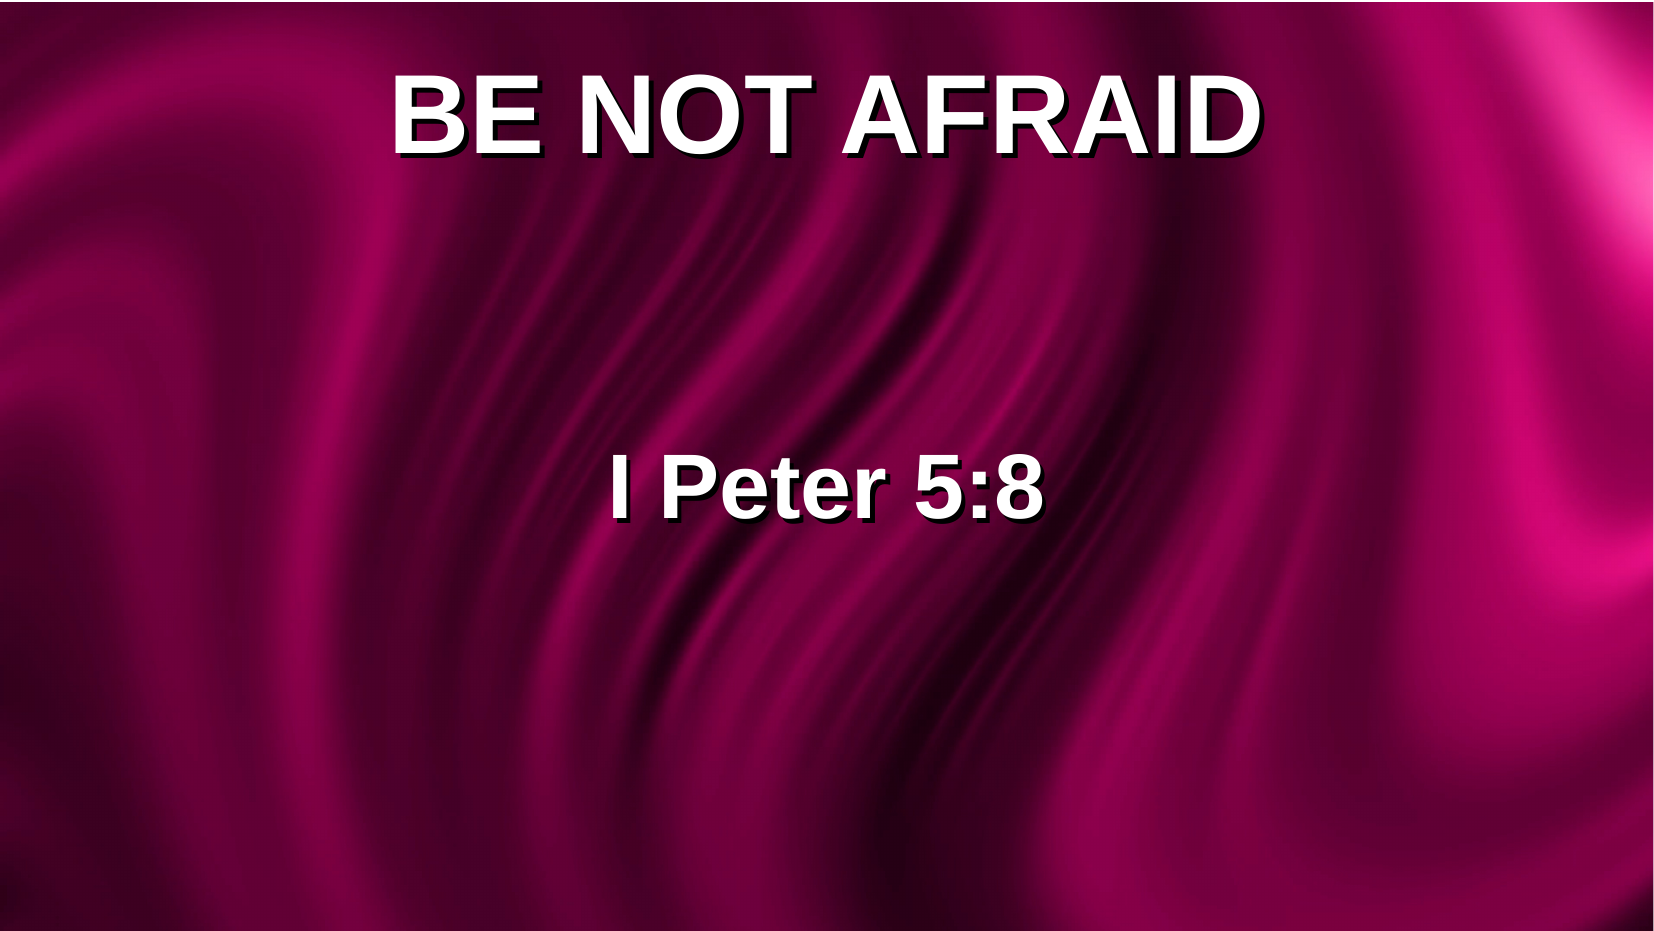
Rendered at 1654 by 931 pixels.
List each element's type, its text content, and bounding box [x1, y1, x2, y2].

subtitle I Peter 5:8 [82, 217, 1571, 758]
title BE NOT AFRAID [82, 37, 1571, 193]
picture [0, 2, 1654, 931]
